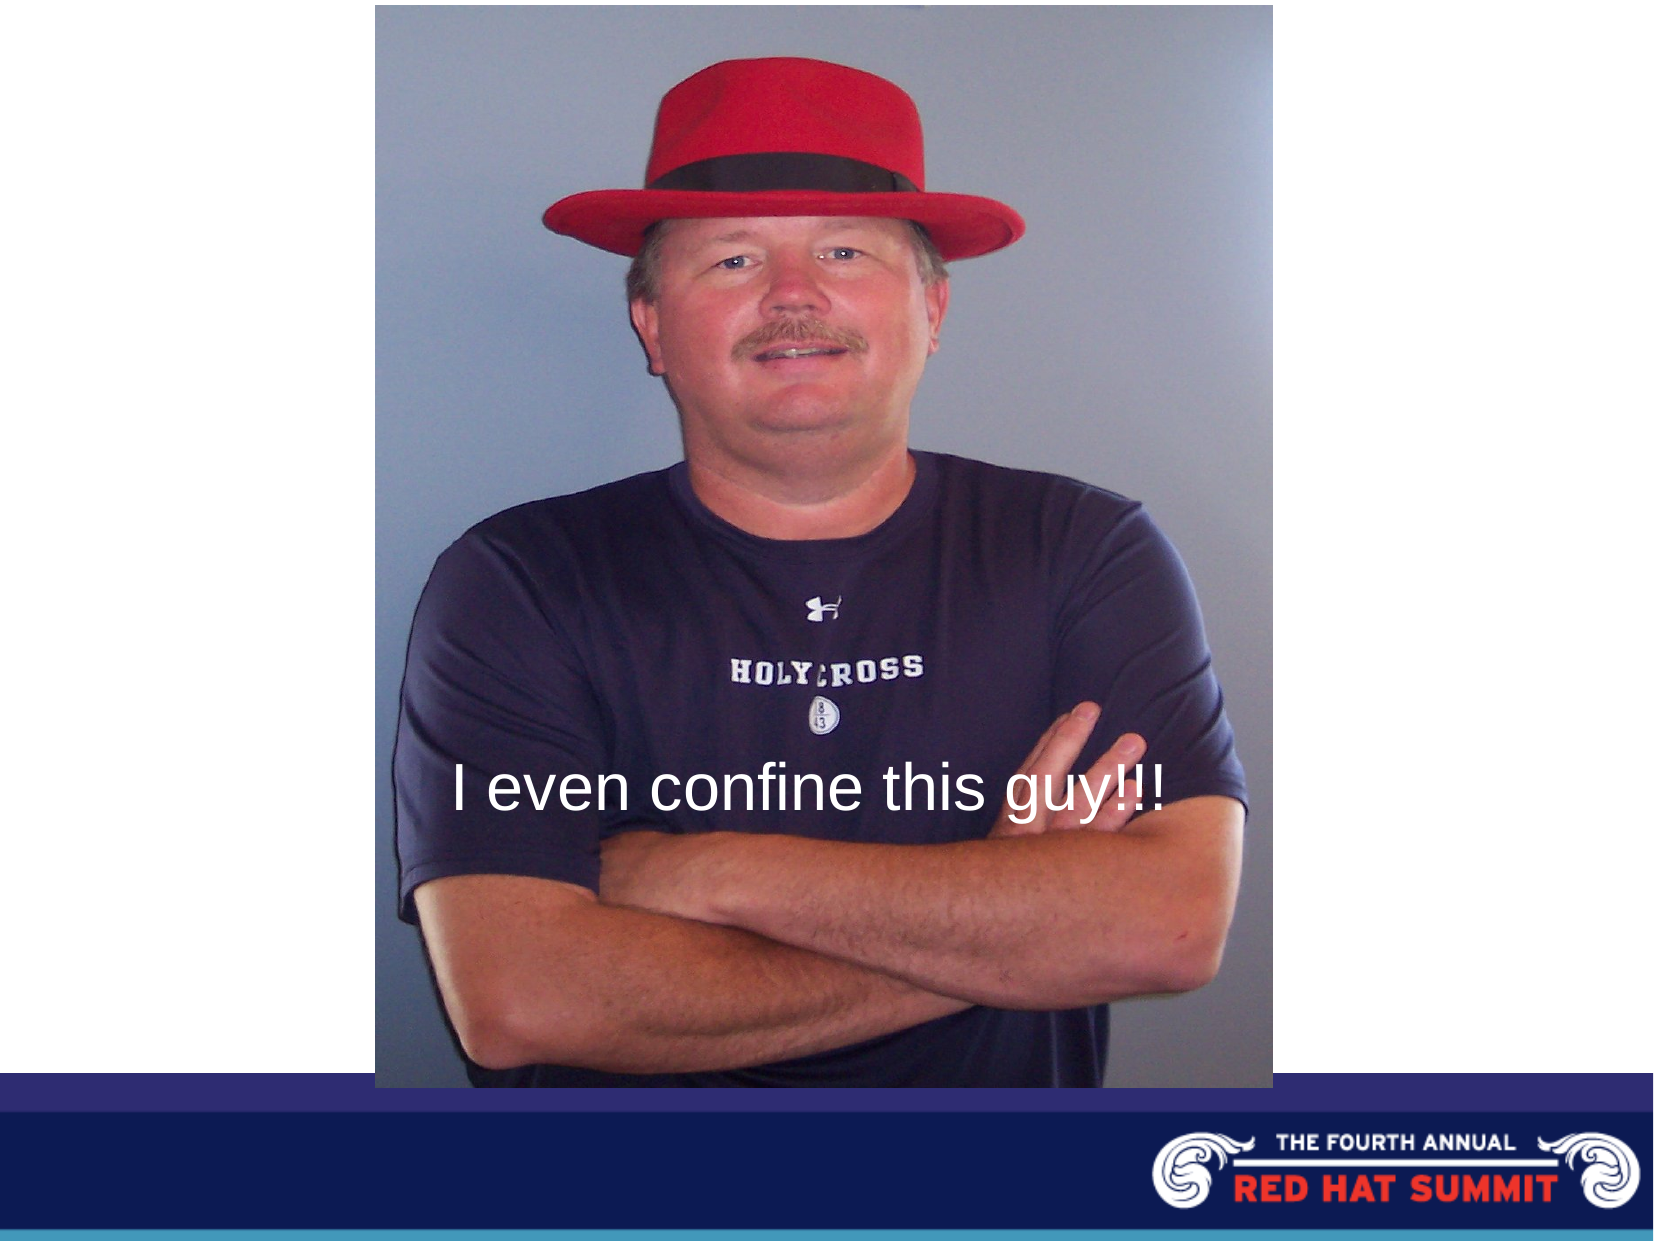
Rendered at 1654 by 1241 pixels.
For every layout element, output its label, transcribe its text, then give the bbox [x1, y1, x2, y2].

picture [0, 5, 1654, 1241]
text_box I even confine this guy!!! [450, 750, 1238, 863]
